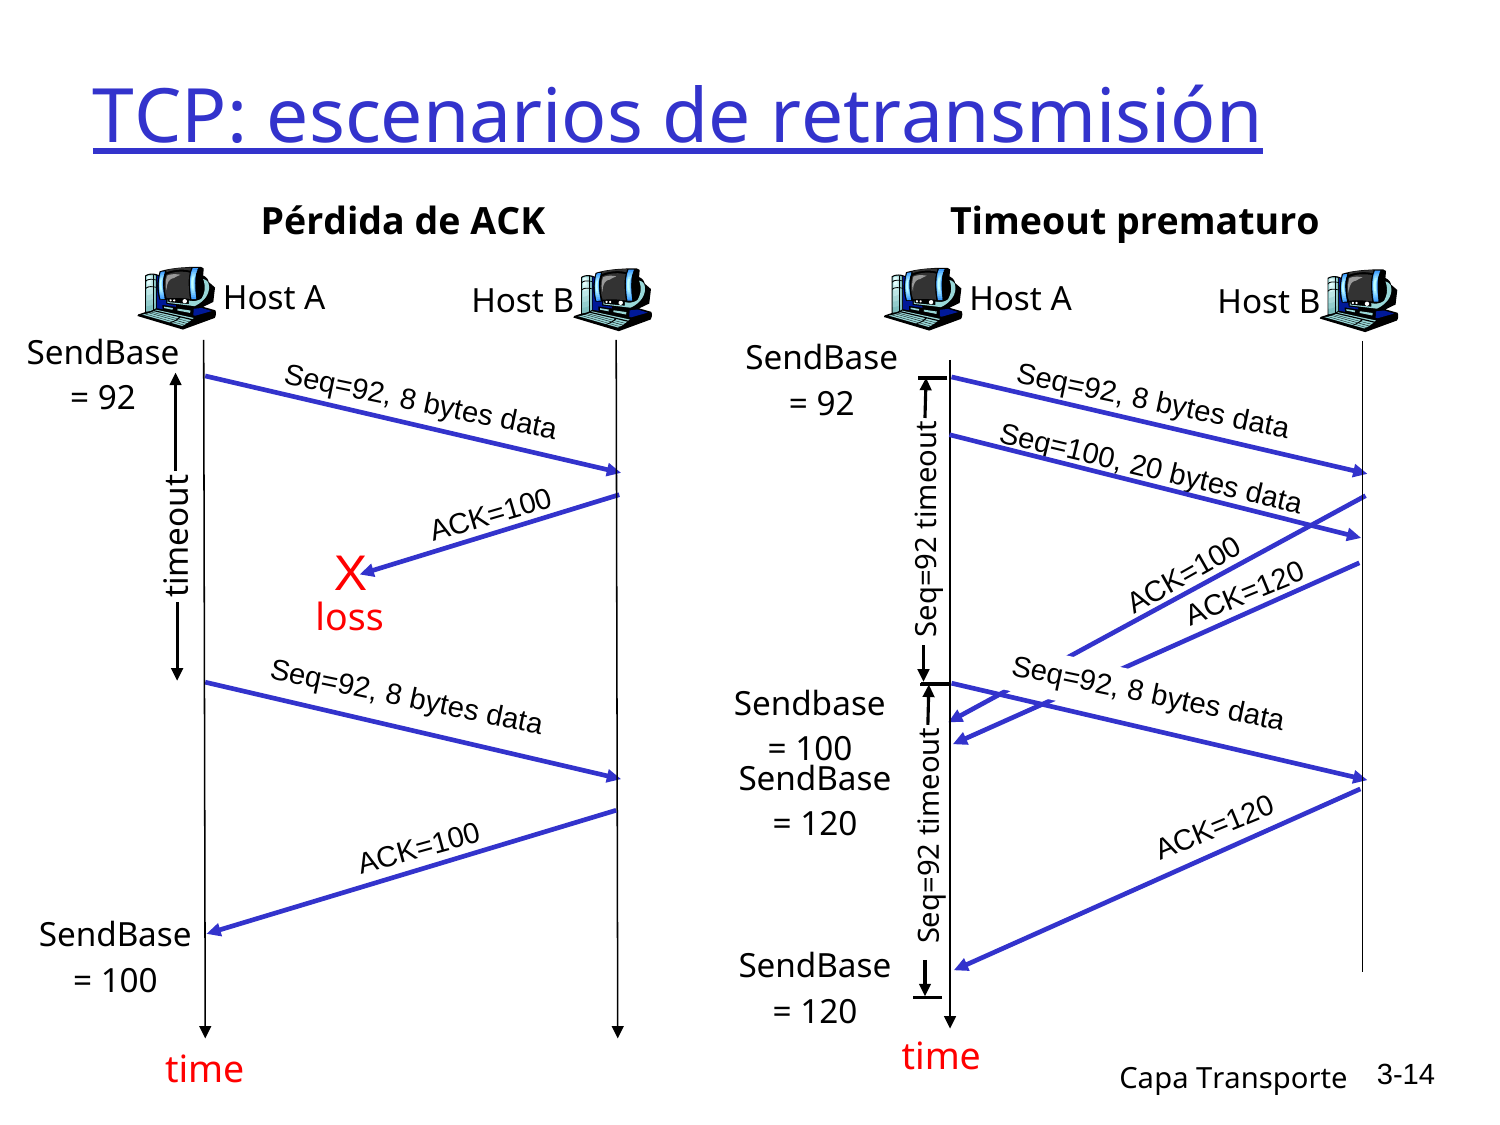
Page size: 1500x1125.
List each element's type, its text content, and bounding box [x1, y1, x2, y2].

text_box time [886, 1022, 997, 1089]
text_box ACK=100 [409, 469, 572, 560]
title TCP: escenarios de retransmisión [78, 39, 1463, 188]
text_box Seq=92 timeout [900, 712, 956, 959]
picture [137, 266, 218, 330]
text_box SendBase = 100 [24, 903, 207, 1010]
picture [573, 267, 654, 332]
picture [883, 267, 964, 331]
text_box Seq=100, 20 bytes data [983, 405, 1323, 523]
text_box Sendbase = 100 [719, 672, 901, 779]
text_box X [319, 537, 382, 609]
text_box Host B [456, 269, 590, 331]
text_box Pérdida de ACK [245, 187, 561, 254]
text_box ACK=100 [335, 803, 502, 893]
text_box Host B [1202, 270, 1336, 332]
text_box SendBase = 120 [723, 934, 907, 1041]
text_box loss [300, 582, 399, 650]
text_box SendBase = 92 [11, 320, 195, 427]
text_box Seq=92, 8 bytes data [251, 642, 563, 753]
text_box timeout [144, 459, 203, 613]
text_box ACK=120 [1162, 540, 1328, 646]
text_box Timeout prematuro [935, 187, 1335, 254]
picture [1319, 268, 1400, 333]
text_box ACK=100 [1104, 515, 1264, 635]
text_box Host A [954, 267, 1087, 328]
text_box Seq=92, 8 bytes data [997, 346, 1309, 457]
text_box Seq=100, 20 bytes data [980, 446, 1312, 532]
text_box ACK=120 [1131, 774, 1297, 880]
text_box Seq=92, 8 bytes data [265, 346, 577, 457]
text_box Seq=92, 8 bytes data [993, 638, 1305, 749]
text_box time [150, 1034, 260, 1101]
text_box SendBase = 120 [723, 747, 907, 854]
text_box SendBase = 92 [730, 326, 914, 433]
text_box Seq=92 timeout [897, 406, 953, 653]
text_box [995, 687, 1288, 751]
text_box Host A [208, 266, 341, 327]
